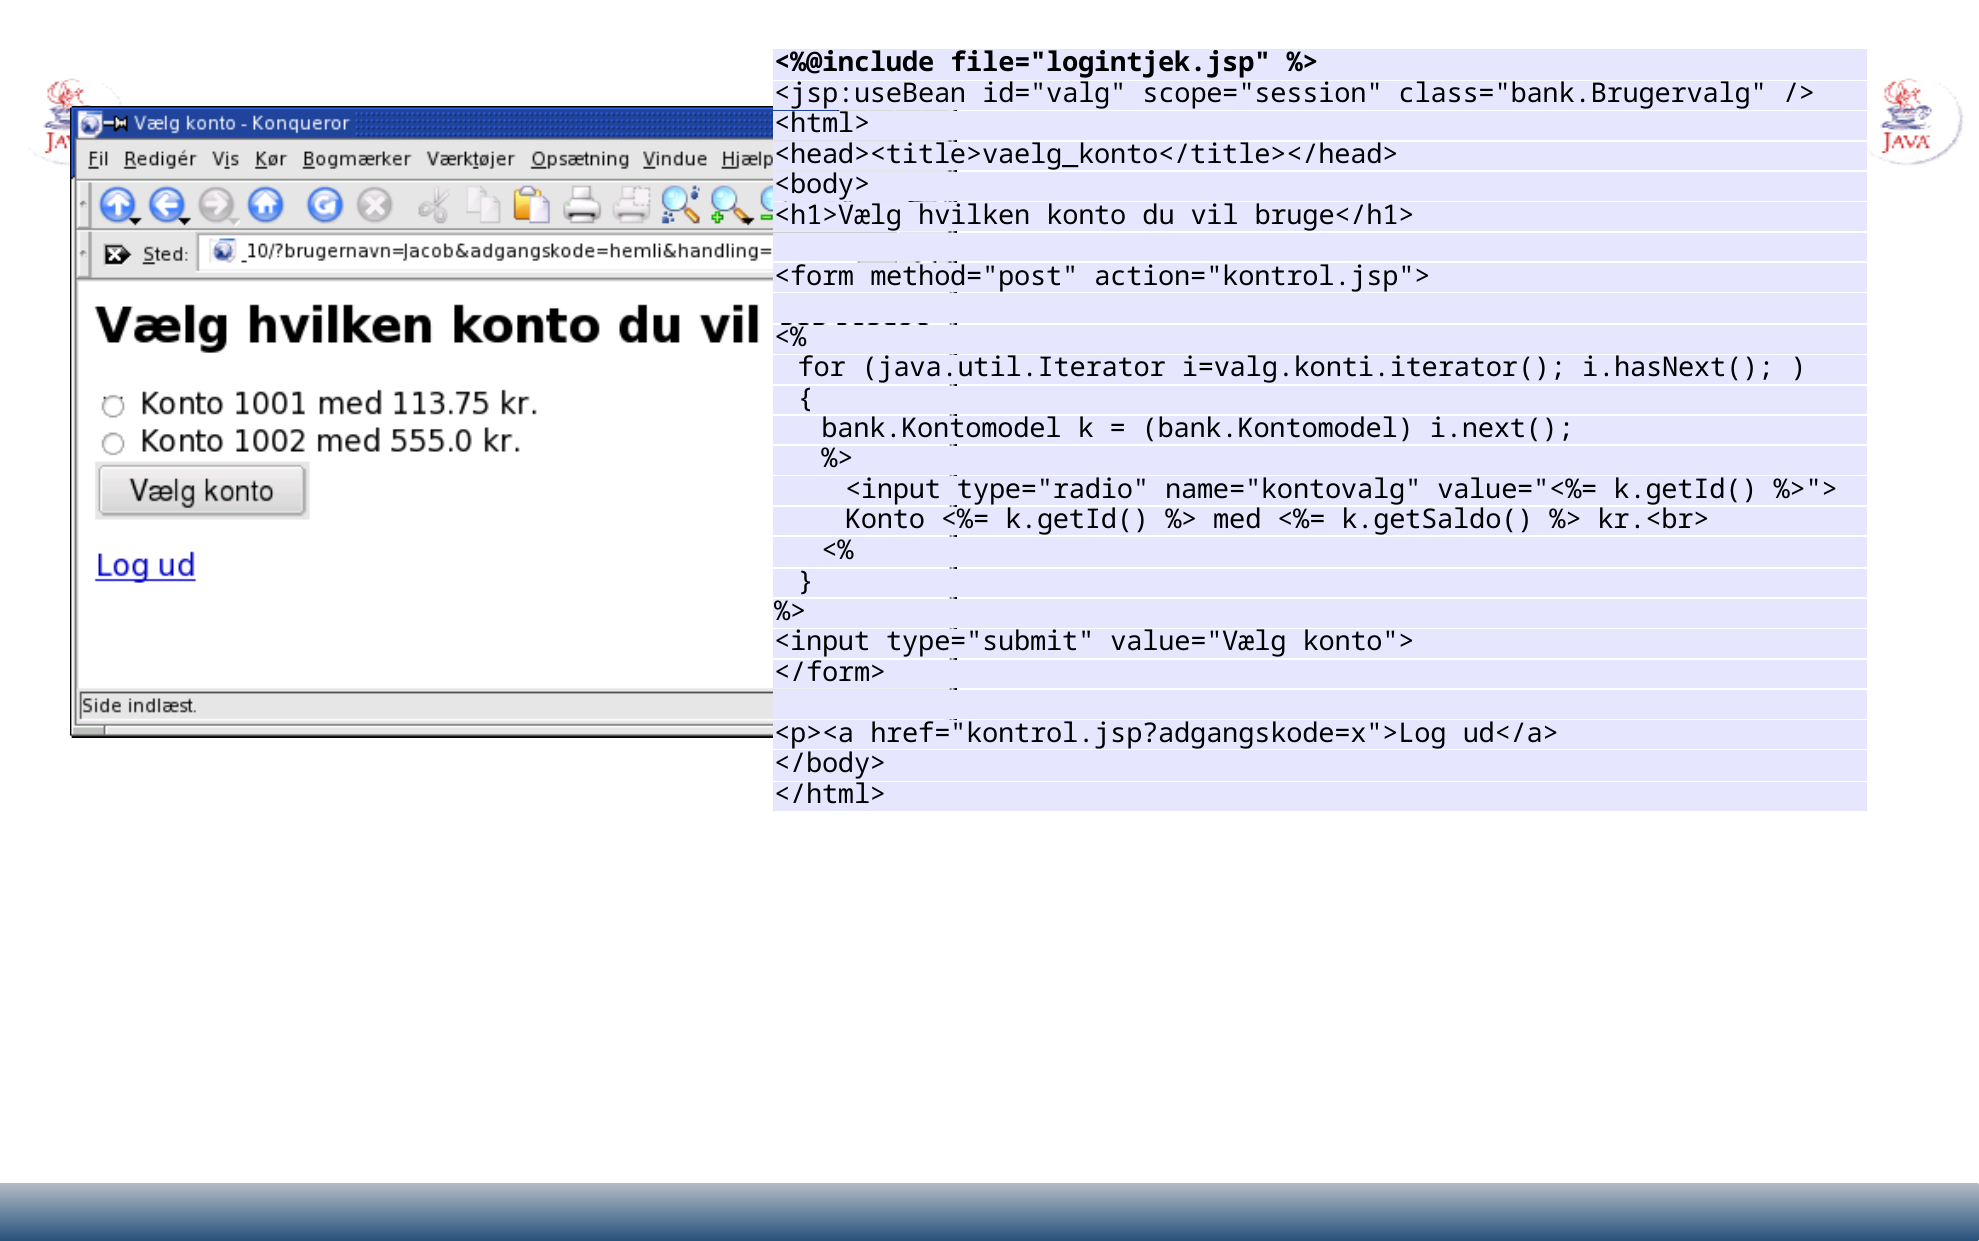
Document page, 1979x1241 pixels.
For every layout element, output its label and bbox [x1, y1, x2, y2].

picture [12, 71, 772, 738]
chart [772, 49, 1868, 1241]
picture [1868, 71, 1968, 169]
